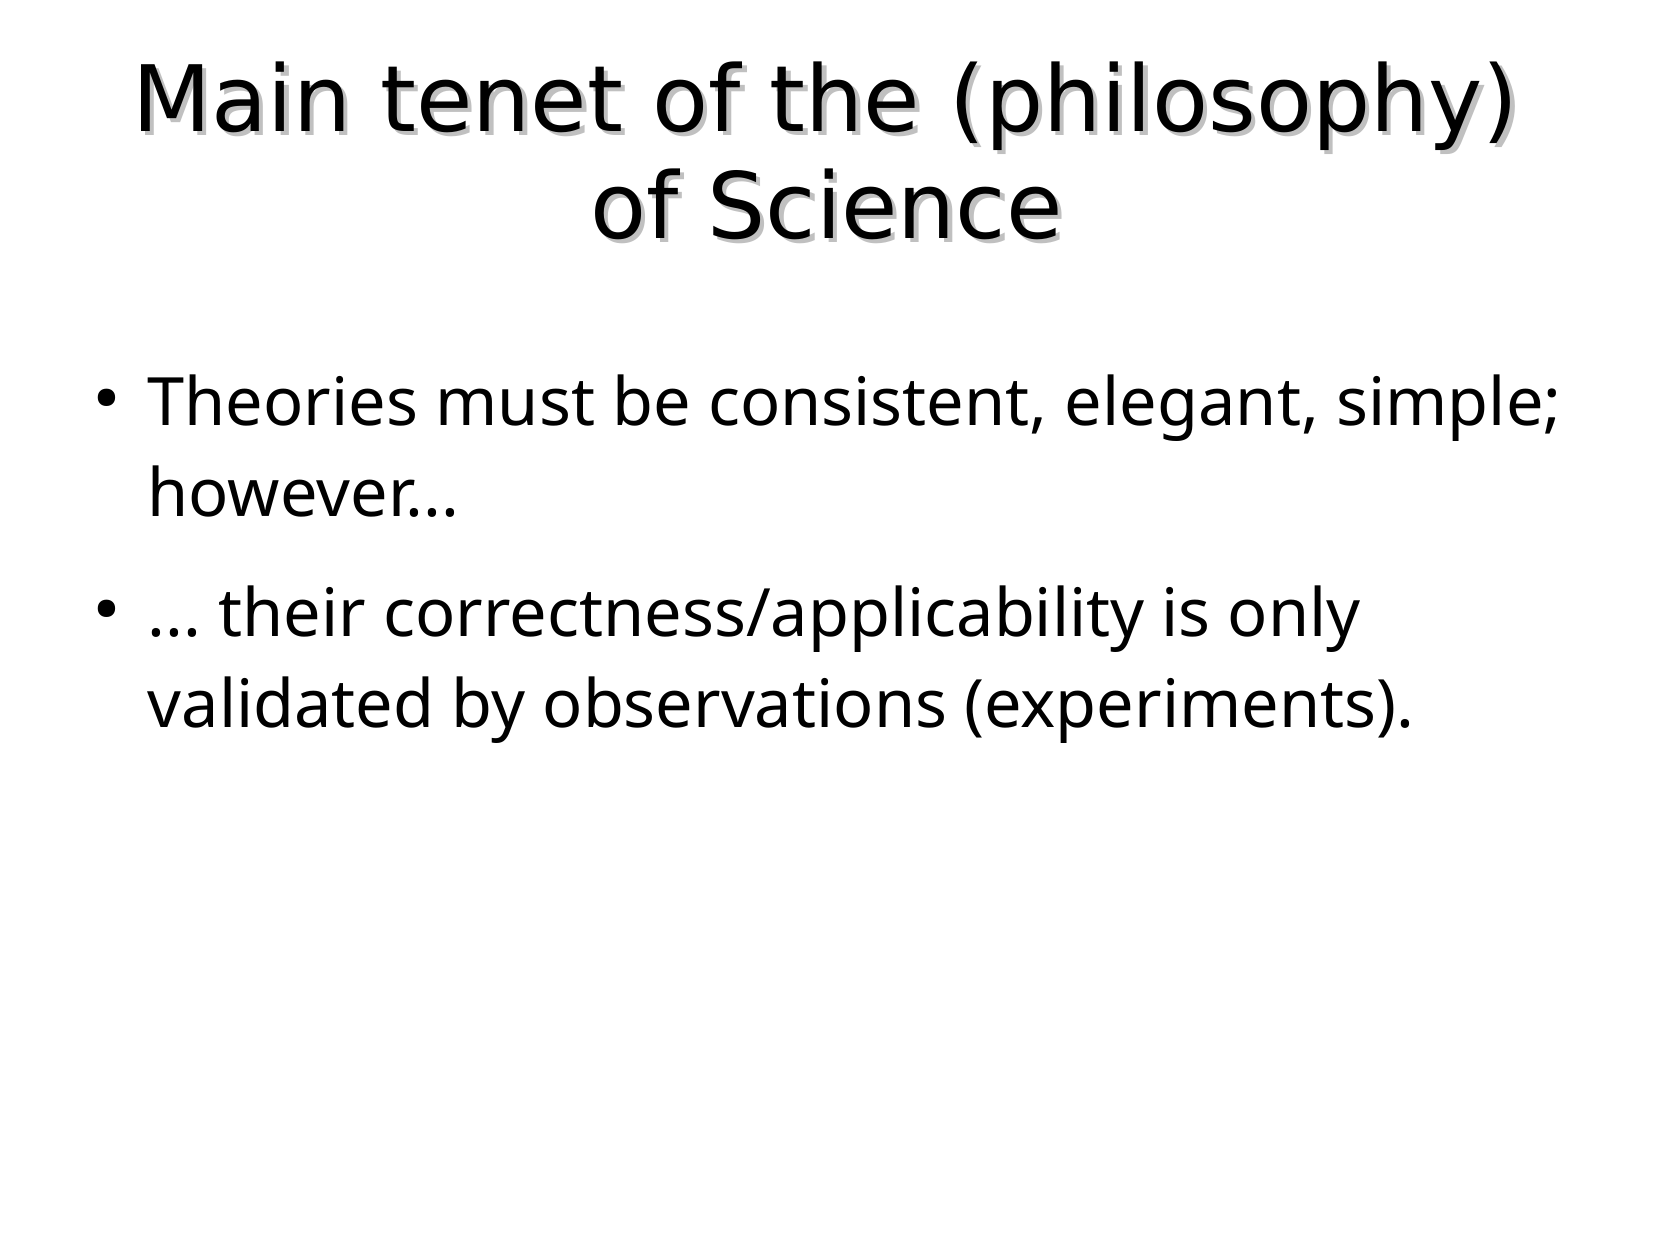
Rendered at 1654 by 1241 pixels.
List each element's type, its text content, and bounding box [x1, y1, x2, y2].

list Theories must be consistent, elegant, simple; however... ... their correctness/applicability is only validated by observations (experiments). [76, 354, 1565, 1093]
title Main tenet of the (philosophy) of Science [82, 45, 1571, 261]
